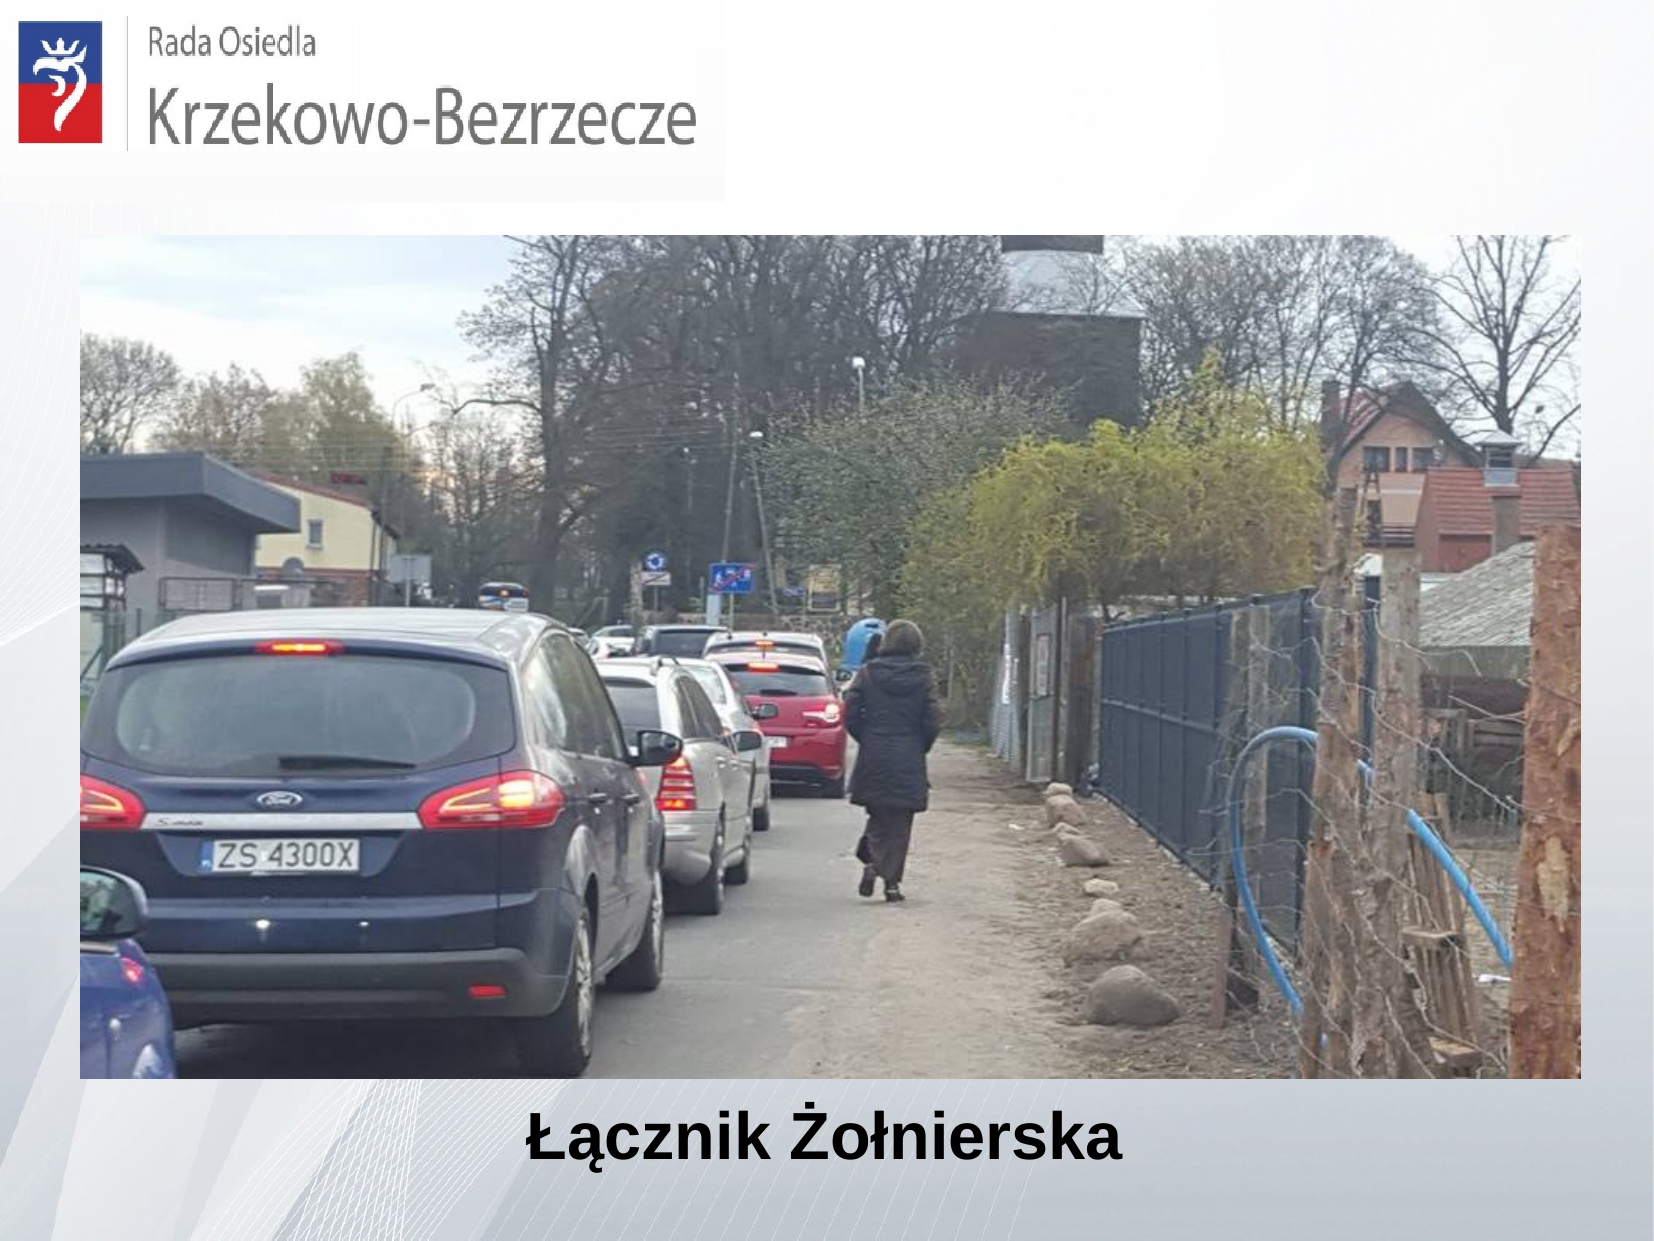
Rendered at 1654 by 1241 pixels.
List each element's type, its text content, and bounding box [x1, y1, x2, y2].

picture [0, 0, 1654, 1241]
title Łącznik Żołnierska [80, 1033, 1569, 1241]
